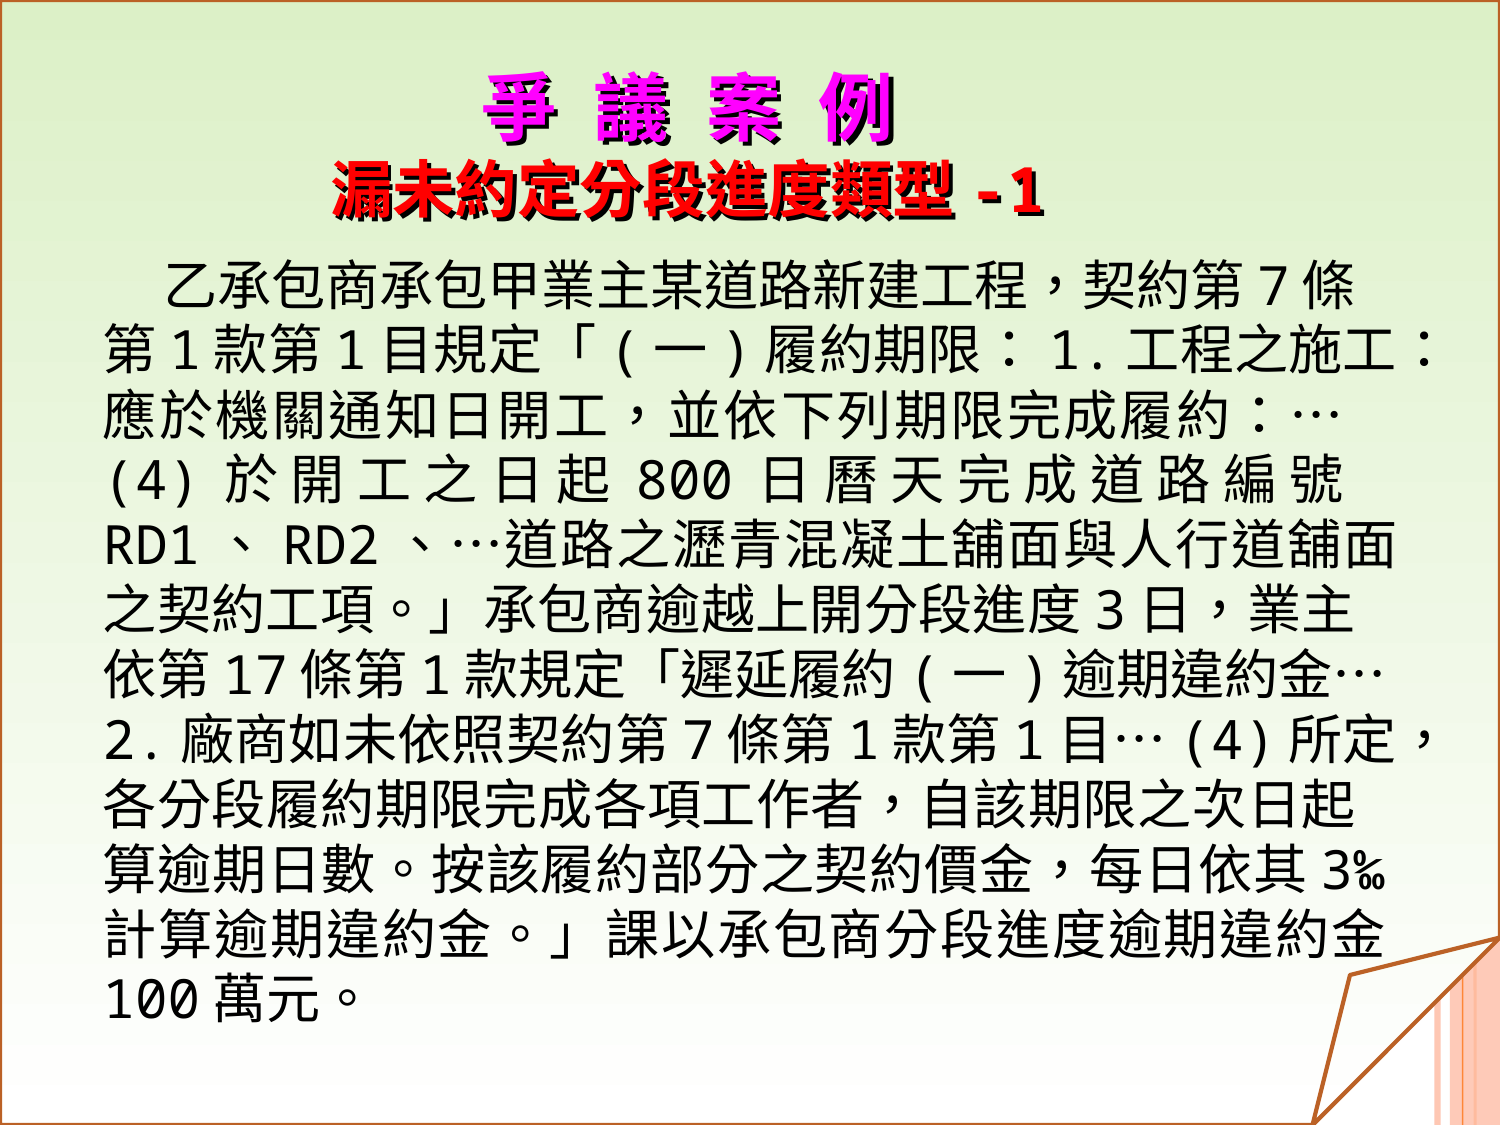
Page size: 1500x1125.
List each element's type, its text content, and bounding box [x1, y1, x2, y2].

list 乙承包商承包甲業主某道路新建工程，契約第7條第1款第1目規定「(一)履約期限：1.工程之施工：應於機關通知日開工，並依下列期限完成履約：…(4)於開工之日起800日曆天完成道路編號RD1、RD2、…道路之瀝青混凝土舖面與人行道舖面之契約工項。」承包商逾越上開分段進度3日，業主依第17條第1款規定「遲延履約(一)逾期違約金…2.廠商如未依照契約第7條第1款第1目…(4)所定，各分段履約期限完成各項工作者，自該期限之次日起算逾期日數。按該履約部分之契約價金，每日依其3‰計算逾期違約金。」課以承包商分段進度逾期違約金100萬元。 [87, 243, 1413, 1044]
title 爭 議 案 例 漏未約定分段進度類型-1 [75, 45, 1300, 233]
text_box [0, 0, 1500, 1125]
